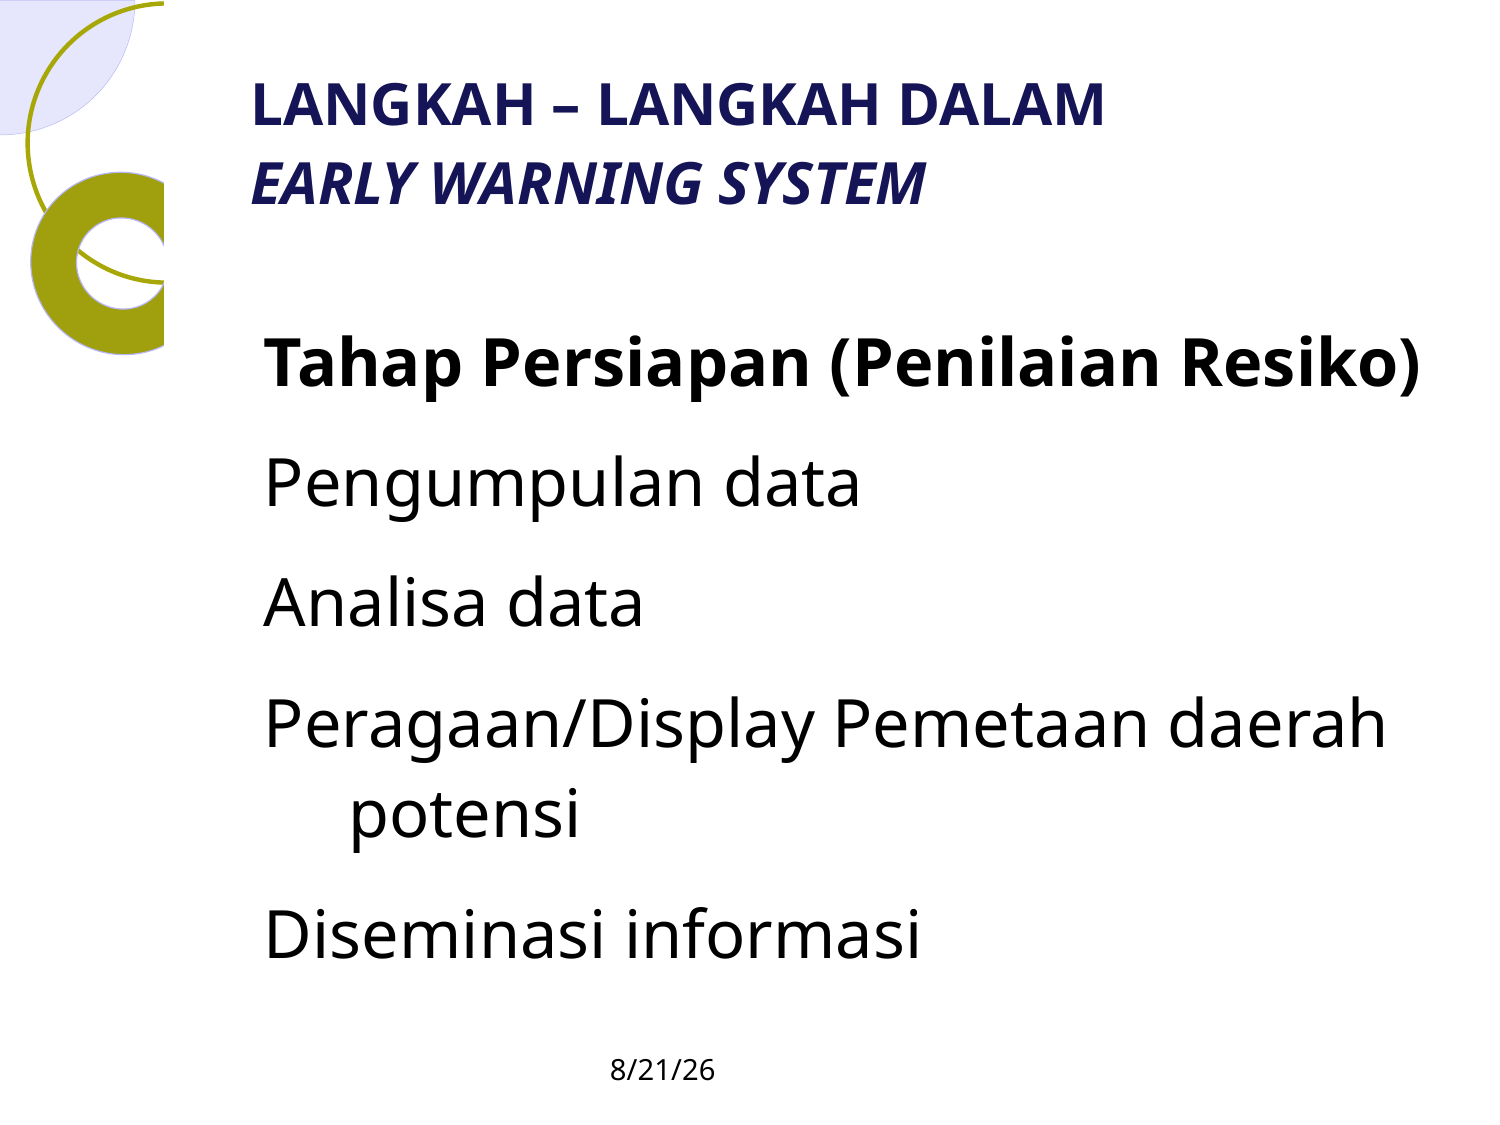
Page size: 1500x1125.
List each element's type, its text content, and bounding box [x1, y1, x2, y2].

title LANGKAH – LANGKAH DALAM EARLY WARNING SYSTEM [235, 45, 1466, 233]
list Tahap Persiapan (Penilaian Resiko) Pengumpulan data Analisa data Peragaan/Display Pemetaan daerah potensi Diseminasi informasi [235, 299, 1466, 1125]
